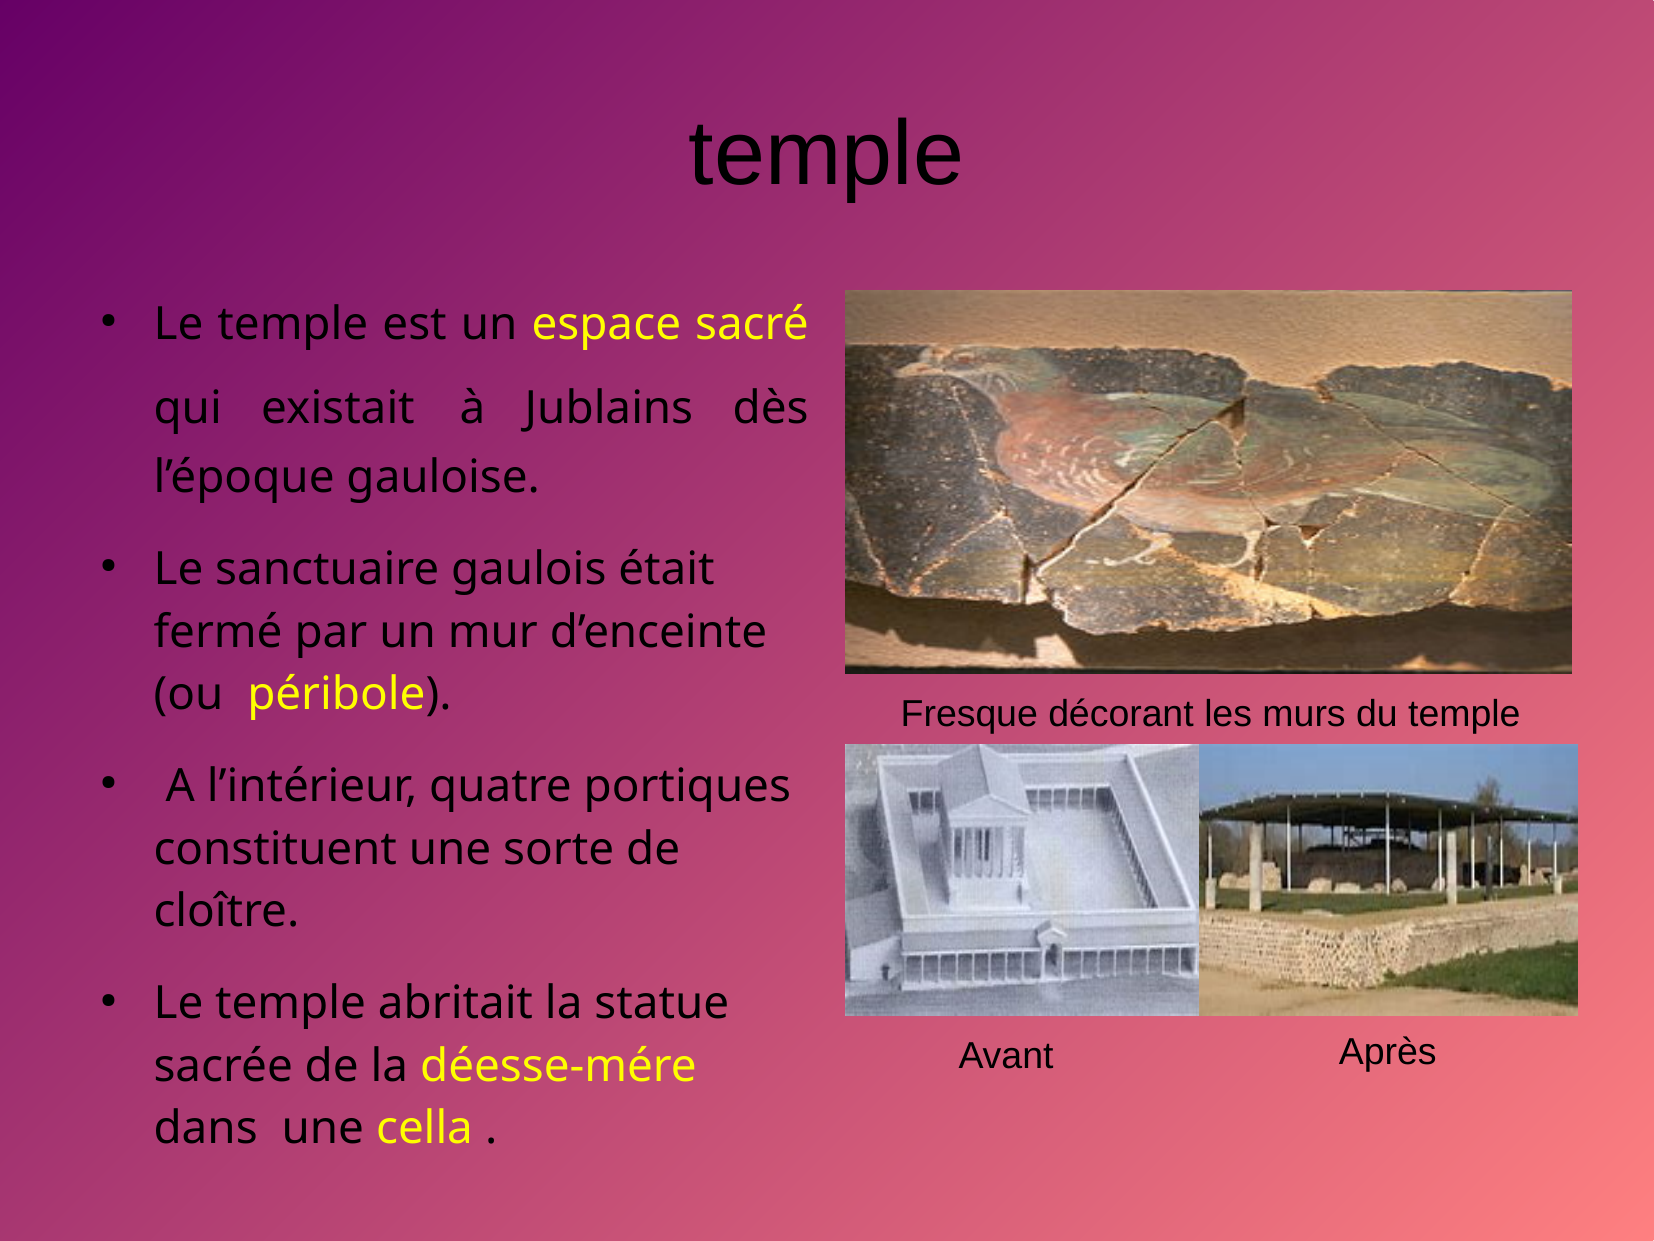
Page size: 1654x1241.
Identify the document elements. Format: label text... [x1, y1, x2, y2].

text_box Fresque décorant les murs du temple [885, 685, 1536, 784]
title temple [82, 49, 1571, 257]
picture [845, 744, 1578, 1016]
text_box Après [1251, 1023, 1524, 1123]
text_box Avant [901, 1027, 1111, 1127]
list Le temple est un espace sacré qui existait à Jublains dès l’époque gauloise. Le sanctuaire gaulois était fermé par un mur d’enceinte (ou péribole). A l’intérieur, quatre portiques constituent une sorte de cloître. Le temple abritait la statue sacrée de la déesse-mére dans une cella . [82, 290, 809, 1010]
text_box [59, 177, 1465, 612]
picture [845, 290, 1572, 674]
